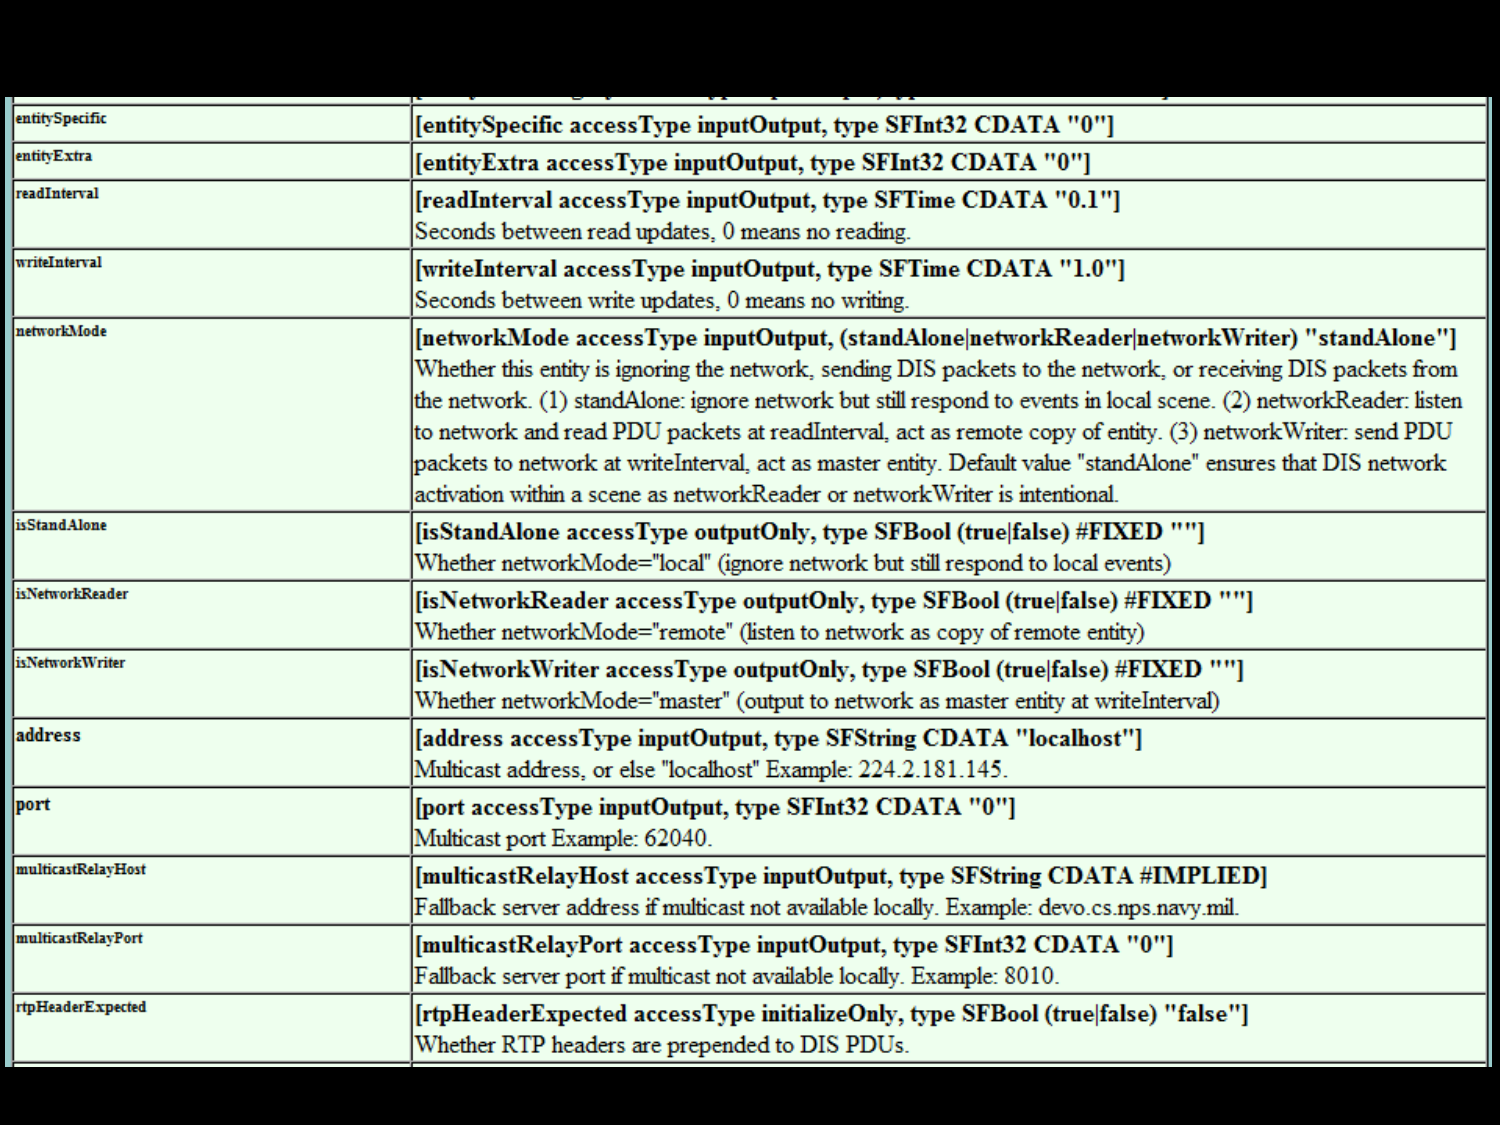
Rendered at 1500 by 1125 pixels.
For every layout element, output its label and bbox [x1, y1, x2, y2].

text_box [0, 0, 1500, 1125]
picture [5, 97, 1492, 1067]
